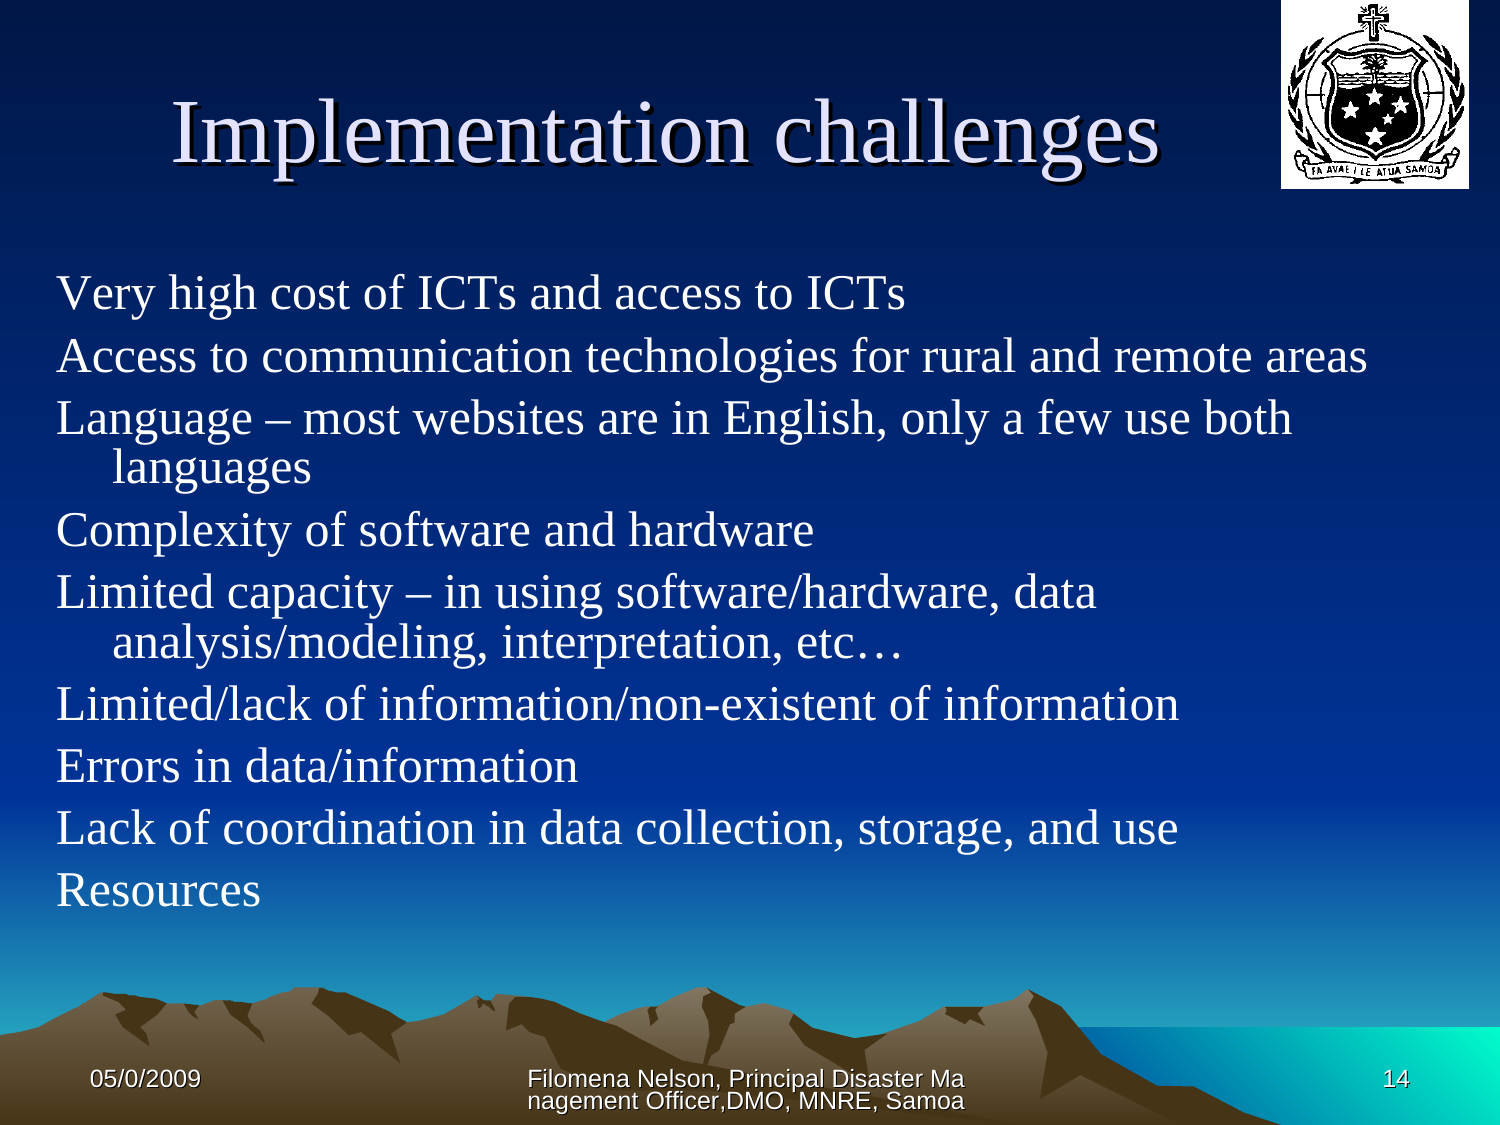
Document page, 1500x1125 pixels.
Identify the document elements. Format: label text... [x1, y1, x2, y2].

picture [1281, 0, 1469, 190]
title Implementation challenges [74, 37, 1258, 225]
list Very high cost of ICTs and access to ICTs Access to communication technologies for rural and remote areas Language – most websites are in English, only a few use both languages Complexity of software and hardware Limited capacity – in using software/hardware, data analysis/modeling, interpretation, etc… Limited/lack of information/non-existent of information Errors in data/information Lack of coordination in data collection, storage, and use Resources [41, 262, 1459, 1024]
